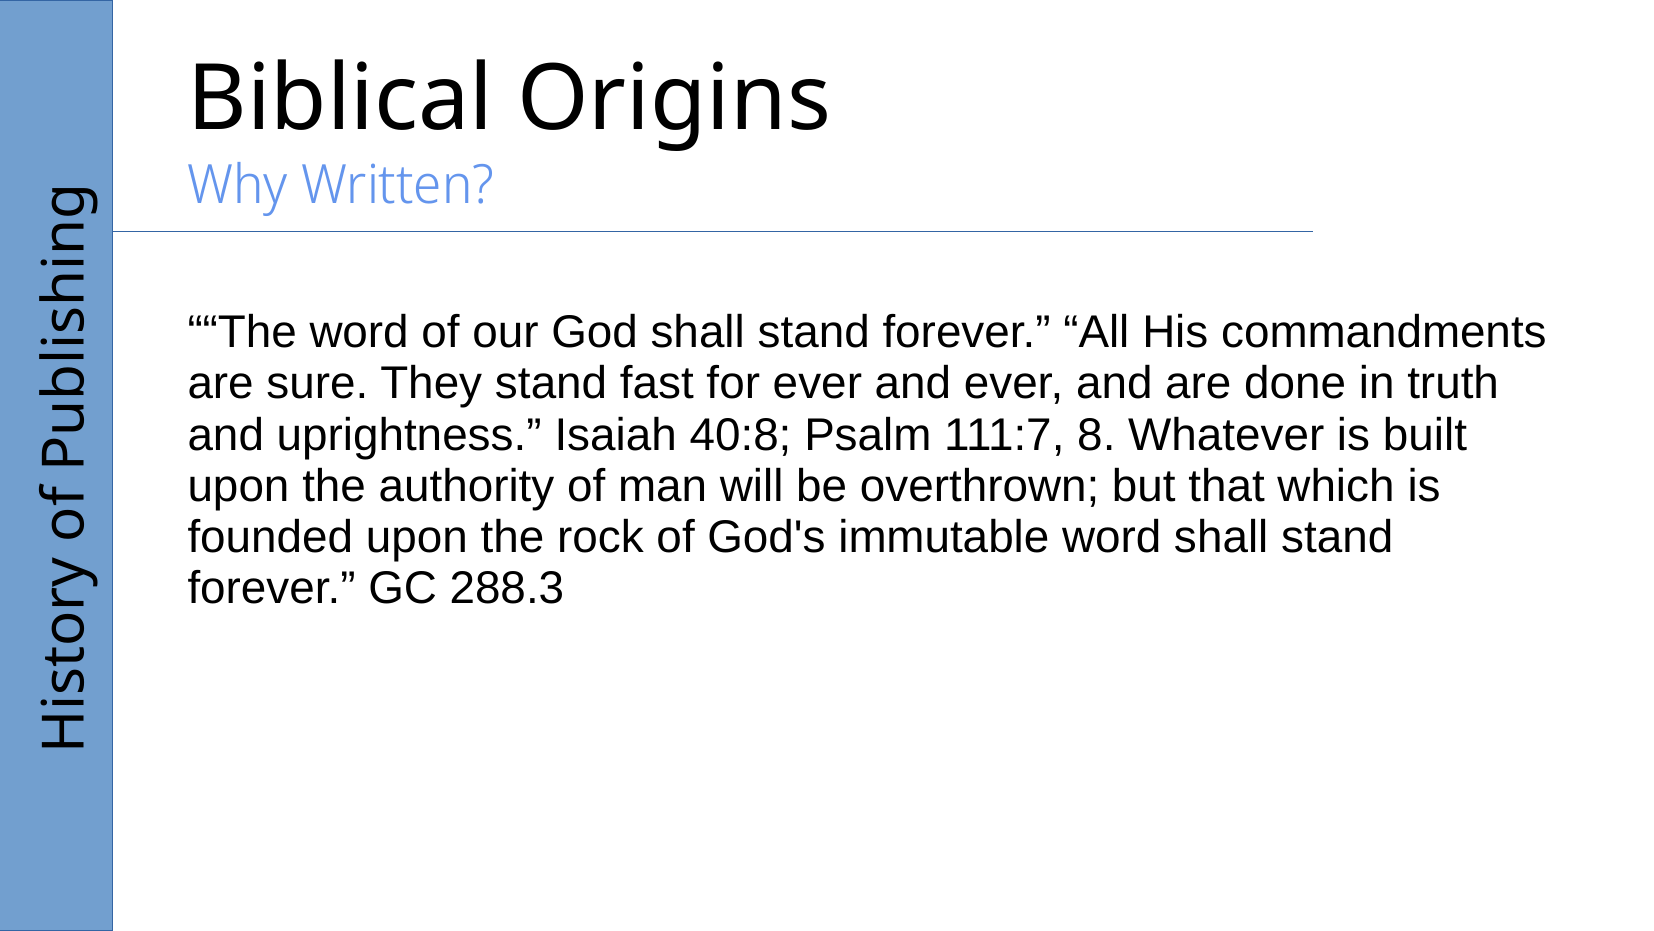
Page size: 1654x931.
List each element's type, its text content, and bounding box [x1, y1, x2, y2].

title Why Written? [187, 125, 1571, 239]
title Biblical Origins [187, 33, 1571, 125]
subtitle ““The word of our God shall stand forever.” “All His commandments are sure. They stand fast for ever and ever, and are done in truth and uprightness.” Isaiah 40:8; Psalm 111:7, 8. Whatever is built upon the authority of man will be overthrown; but that which is founded upon the rock of God's immutable word shall stand forever.” GC 288.3 [187, 306, 1571, 846]
text_box History of Publishing [13, 37, 105, 901]
text_box [0, 0, 113, 931]
